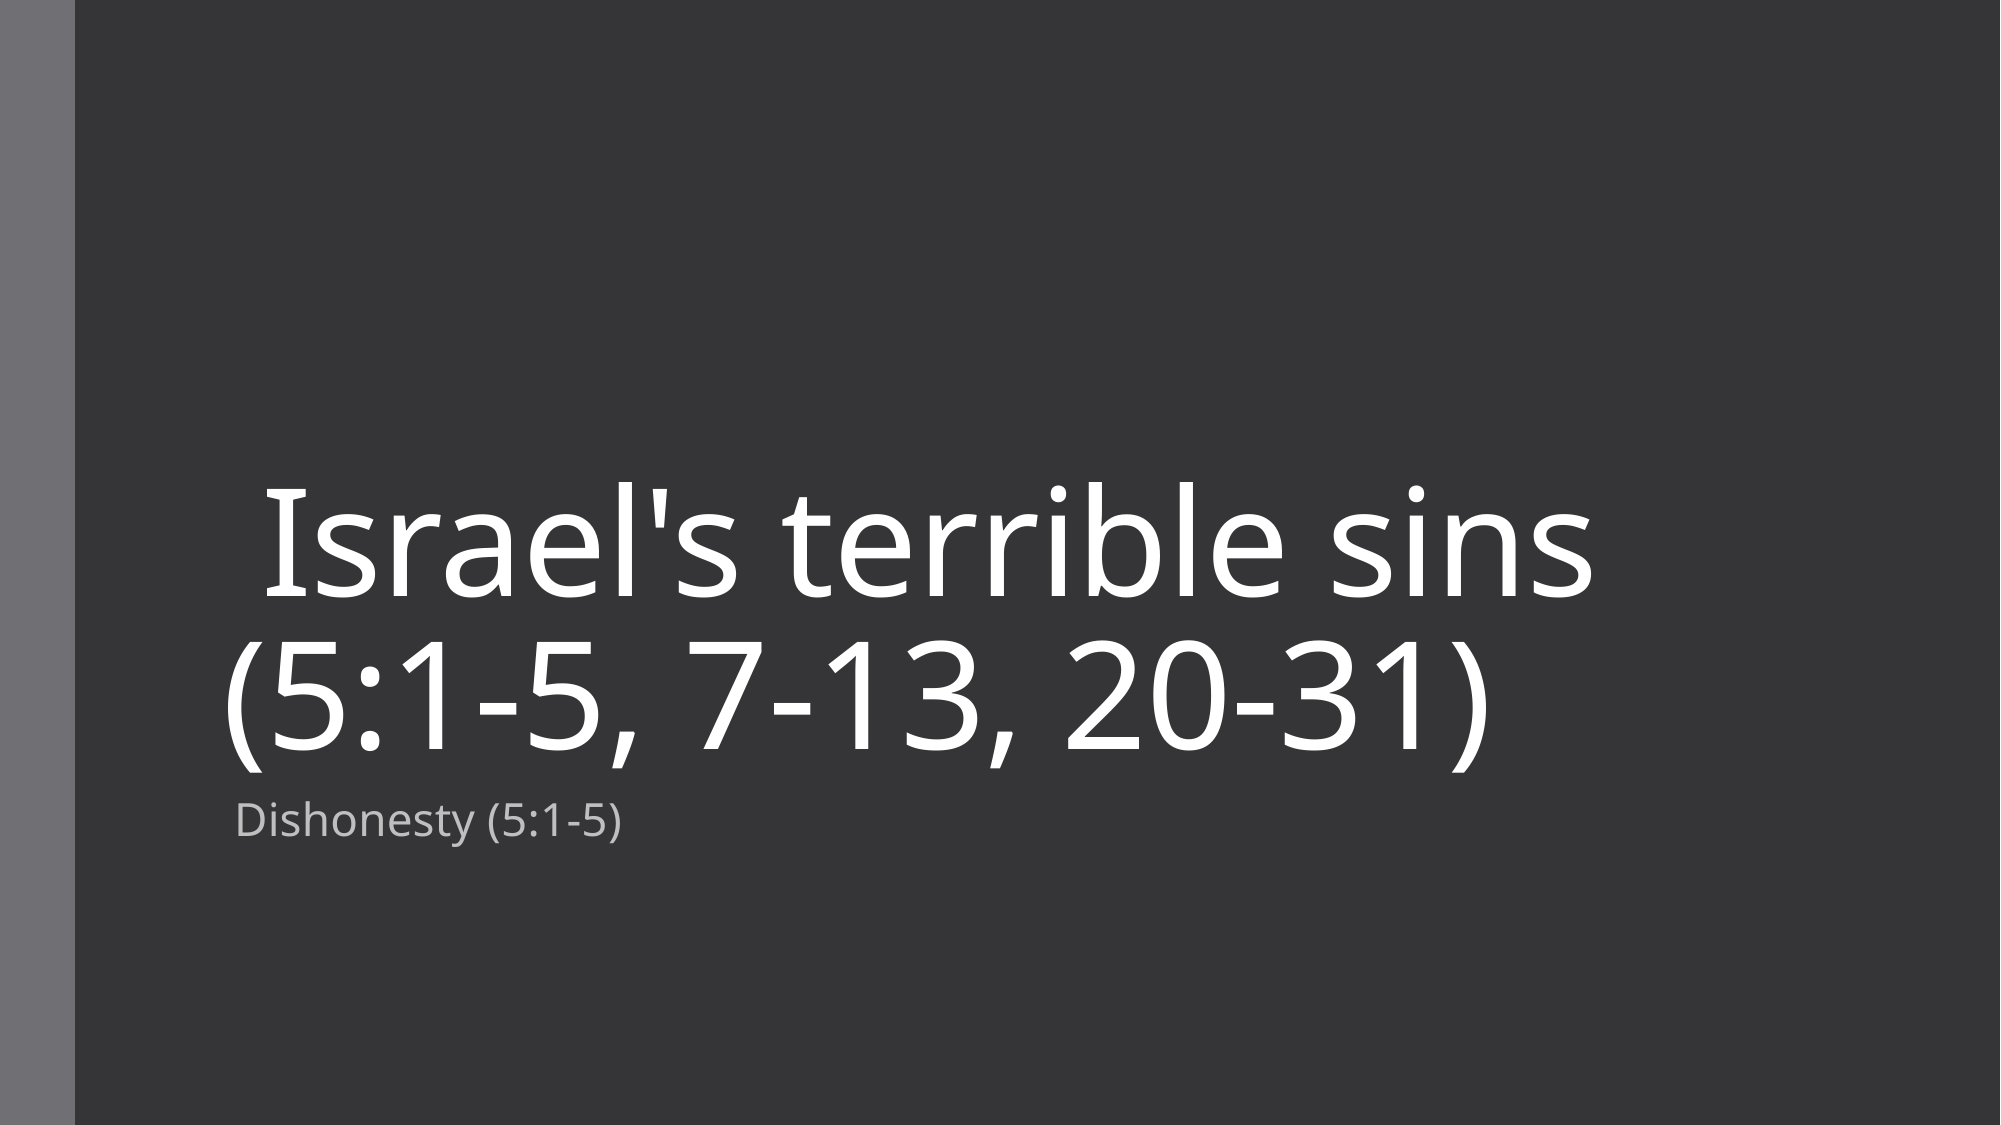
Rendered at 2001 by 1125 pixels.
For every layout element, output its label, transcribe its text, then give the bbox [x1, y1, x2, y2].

subtitle Dishonesty (5:1-5) [206, 787, 1752, 1066]
title Israel's terrible sins (5:1-5, 7-13, 20-31) [206, 124, 1752, 787]
